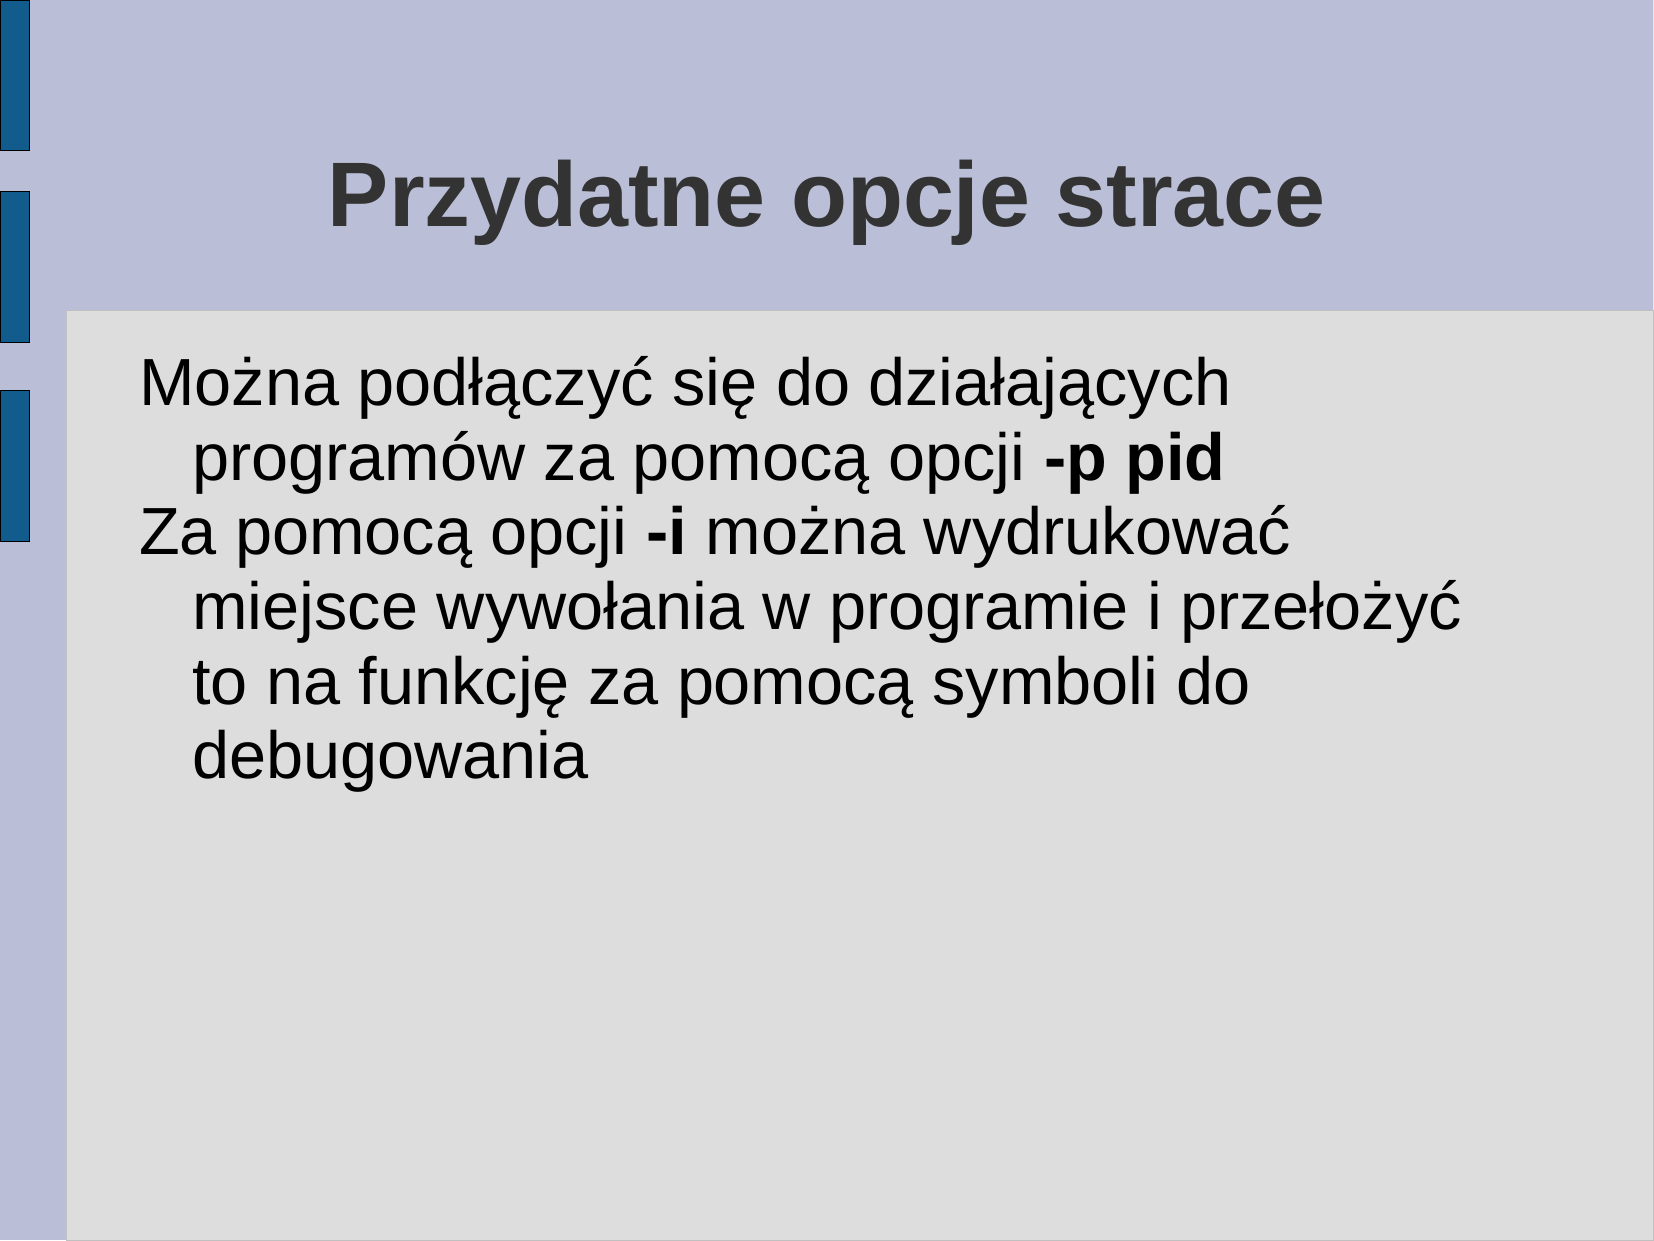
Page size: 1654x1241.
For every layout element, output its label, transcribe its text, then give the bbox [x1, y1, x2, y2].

list Można podłączyć się do działających programów za pomocą opcji -p pid Za pomocą opcji -i można wydrukować miejsce wywołania w programie i przełożyć to na funkcję za pomocą symboli do debugowania [121, 344, 1534, 1127]
title Przydatne opcje strace [121, 91, 1534, 299]
